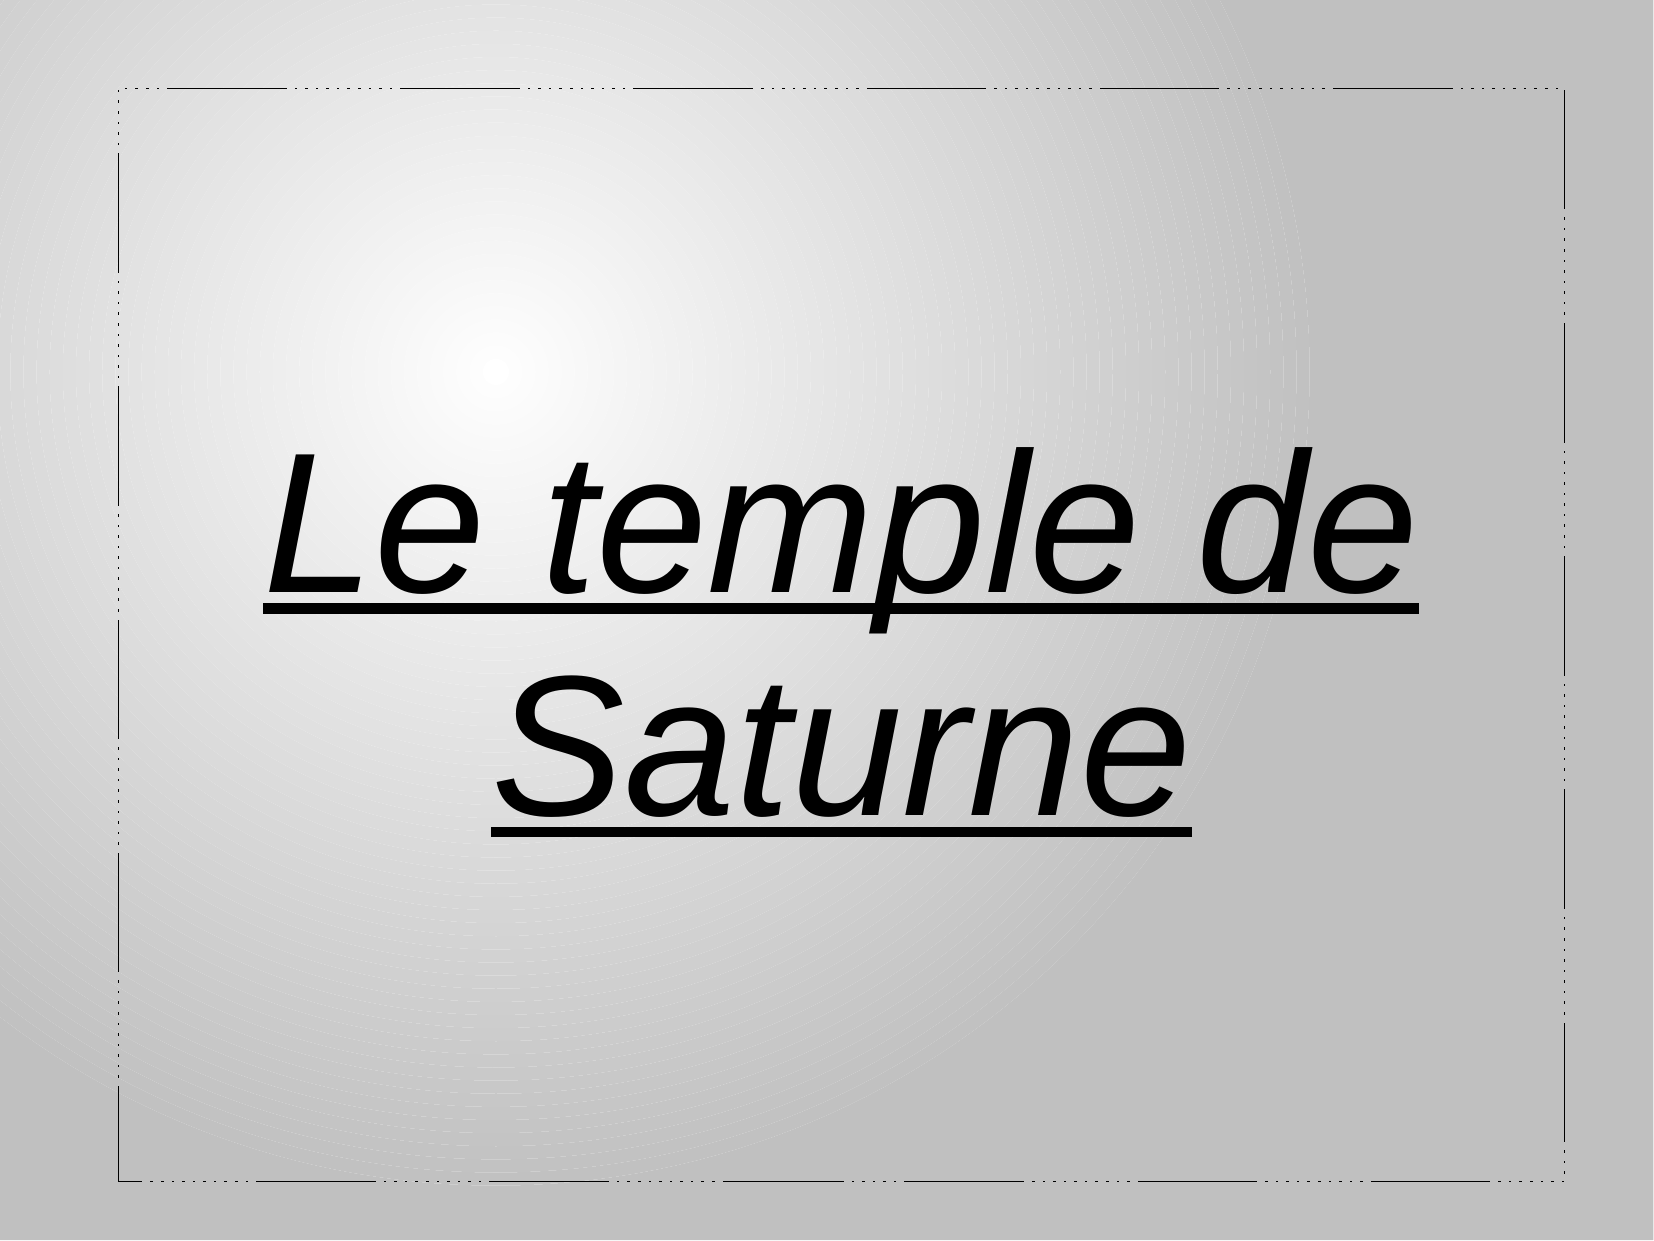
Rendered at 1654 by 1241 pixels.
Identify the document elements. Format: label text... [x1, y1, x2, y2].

text_box Le temple de Saturne [118, 88, 1565, 1182]
